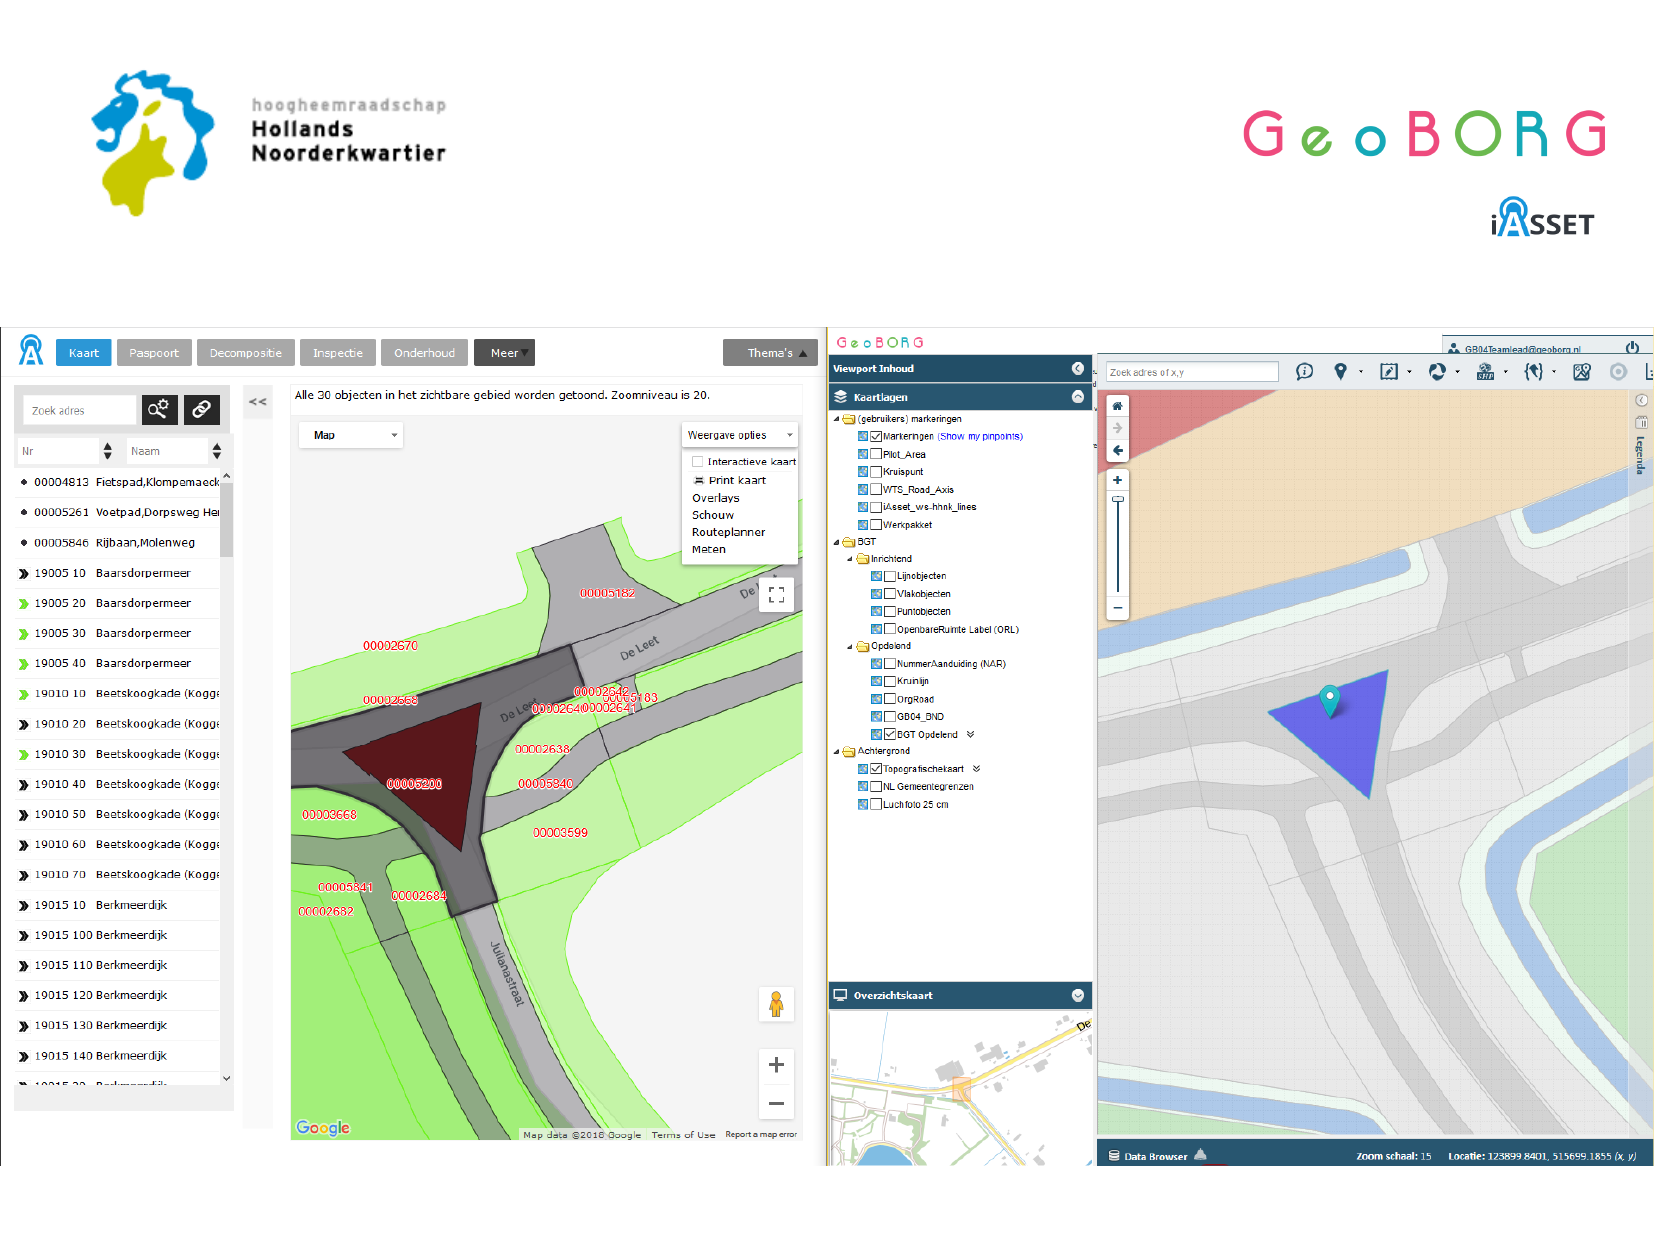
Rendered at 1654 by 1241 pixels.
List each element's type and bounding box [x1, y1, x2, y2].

picture [1487, 195, 1595, 239]
picture [59, 47, 481, 240]
picture [1239, 106, 1619, 165]
picture [0, 327, 1654, 1166]
